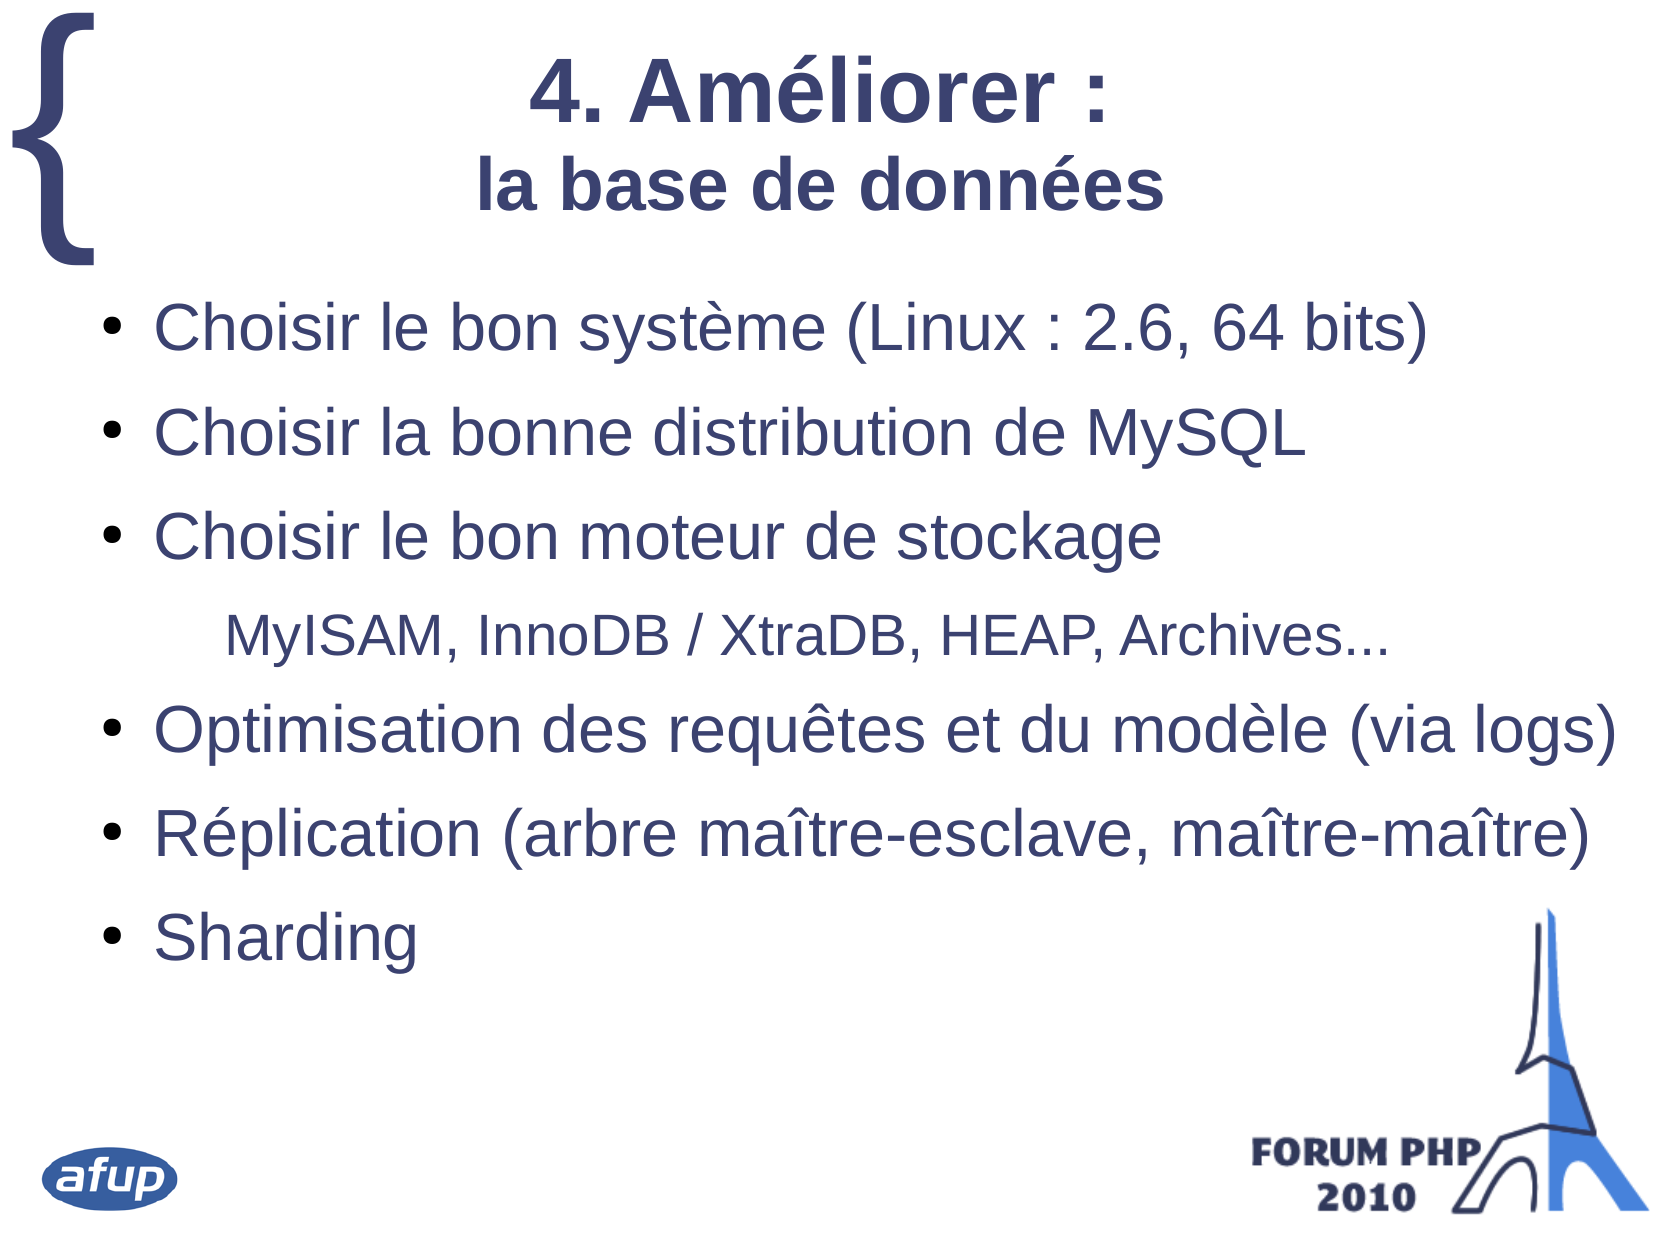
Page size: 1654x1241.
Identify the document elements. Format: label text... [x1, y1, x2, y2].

picture [41, 1146, 178, 1211]
title 4. Améliorer : la base de données [76, 36, 1565, 229]
picture [1240, 872, 1650, 1241]
list Choisir le bon système (Linux : 2.6, 64 bits) Choisir la bonne distribution de MySQL Choisir le bon moteur de stockage MyISAM, InnoDB / XtraDB, HEAP, Archives... Optimisation des requêtes et du modèle (via logs) Réplication (arbre maître-esclave, maître-maître) Sharding [82, 290, 1625, 1109]
